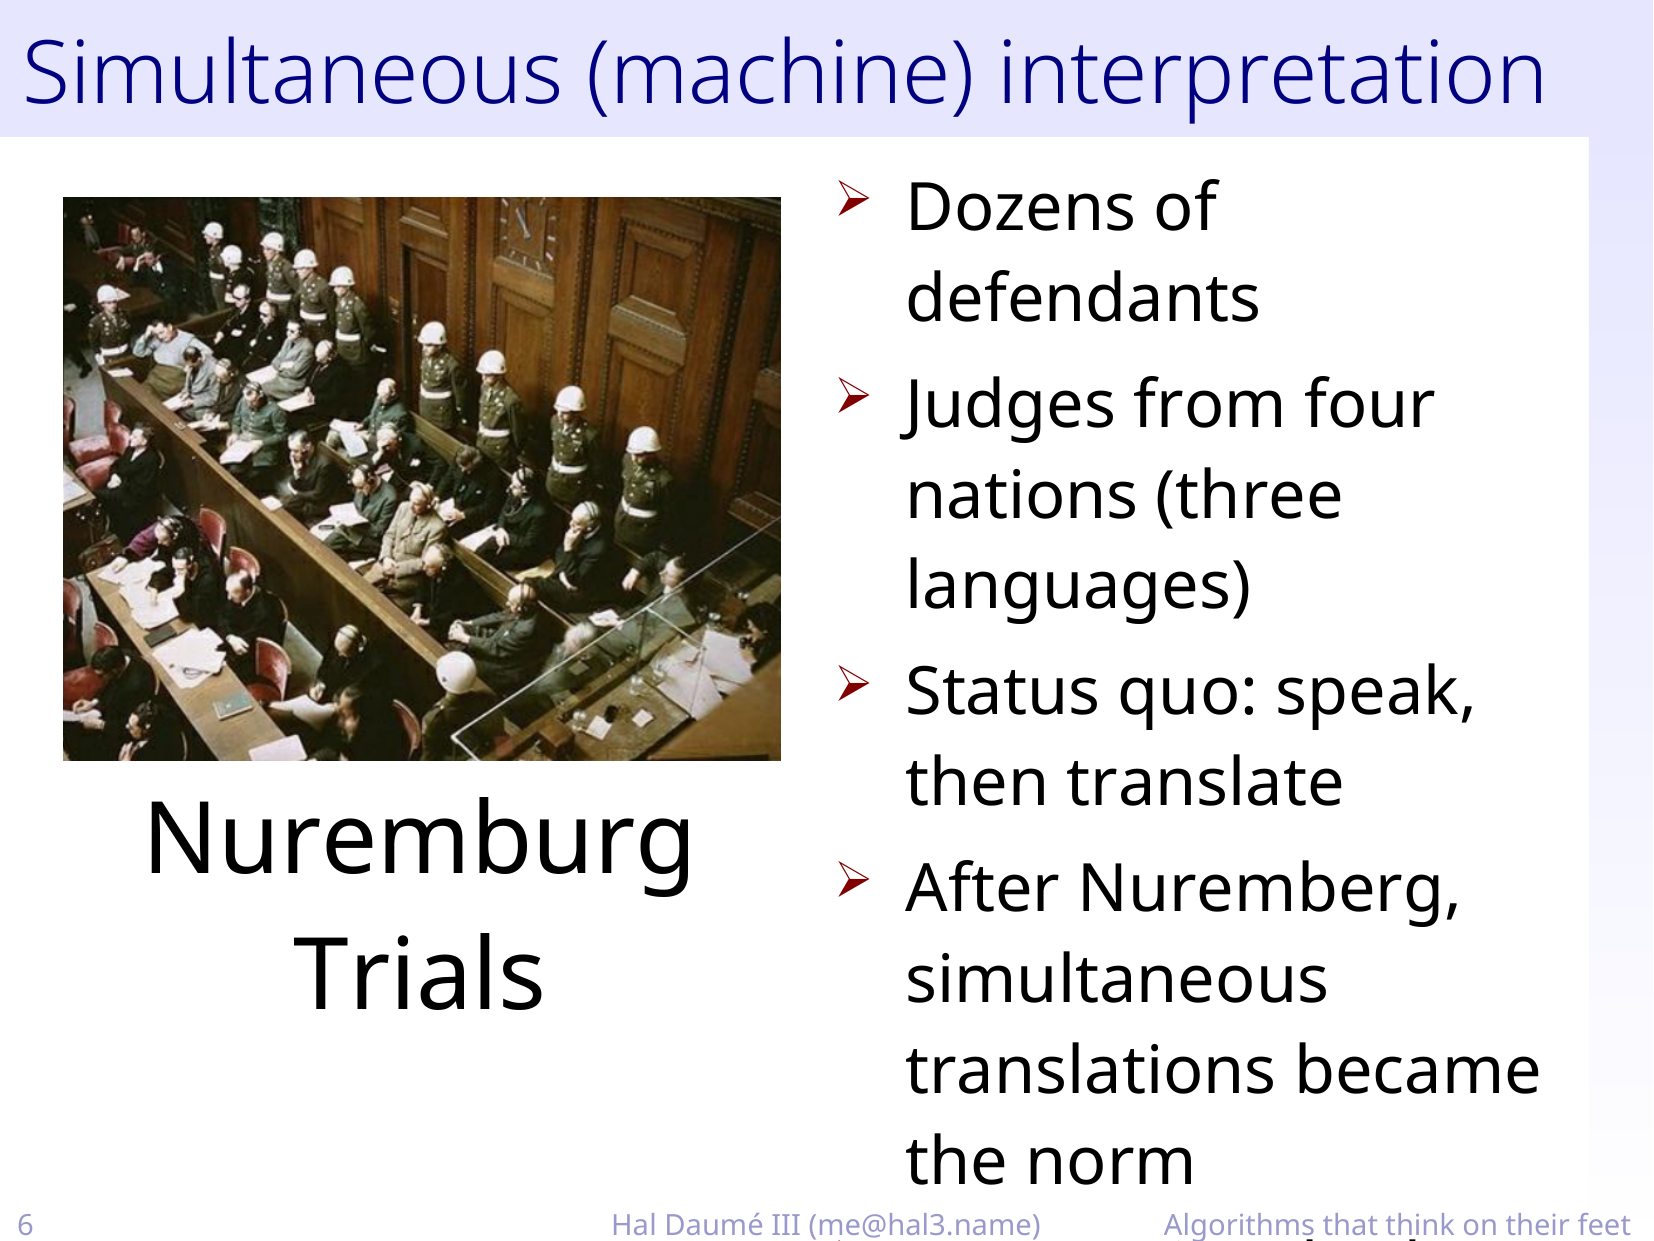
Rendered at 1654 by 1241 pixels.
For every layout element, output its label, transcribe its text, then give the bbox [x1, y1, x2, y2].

title Simultaneous (machine) interpretation [22, 8, 1639, 131]
picture [63, 197, 781, 761]
text_box Nuremburg Trials [140, 766, 700, 1033]
list Dozens of defendants Judges from four nations (three languages) Status quo: speak, then translate After Nuremberg, simultaneous translations became the norm Long wait → bad conversation [822, 159, 1575, 1068]
